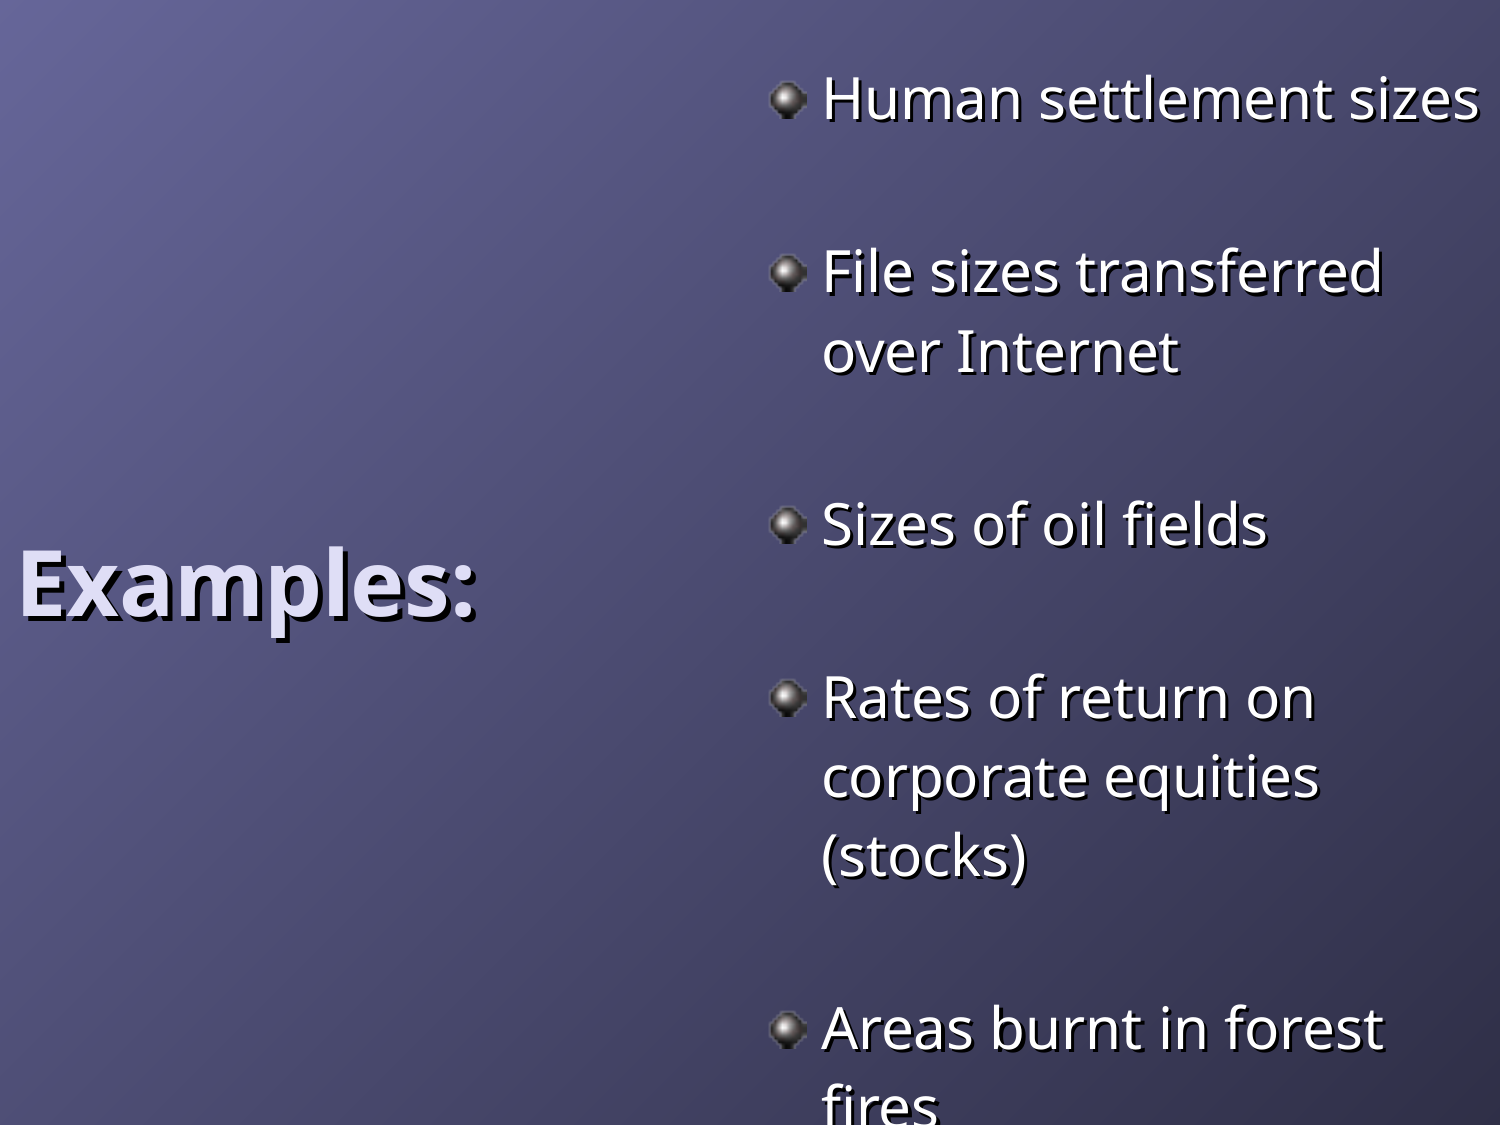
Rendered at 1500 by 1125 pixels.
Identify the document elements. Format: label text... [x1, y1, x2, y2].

title Examples: [0, 487, 650, 676]
list Human settlement sizes File sizes transferred over Internet Sizes of oil fields Rates of return on corporate equities (stocks) Areas burnt in forest fires [750, 49, 1500, 1125]
